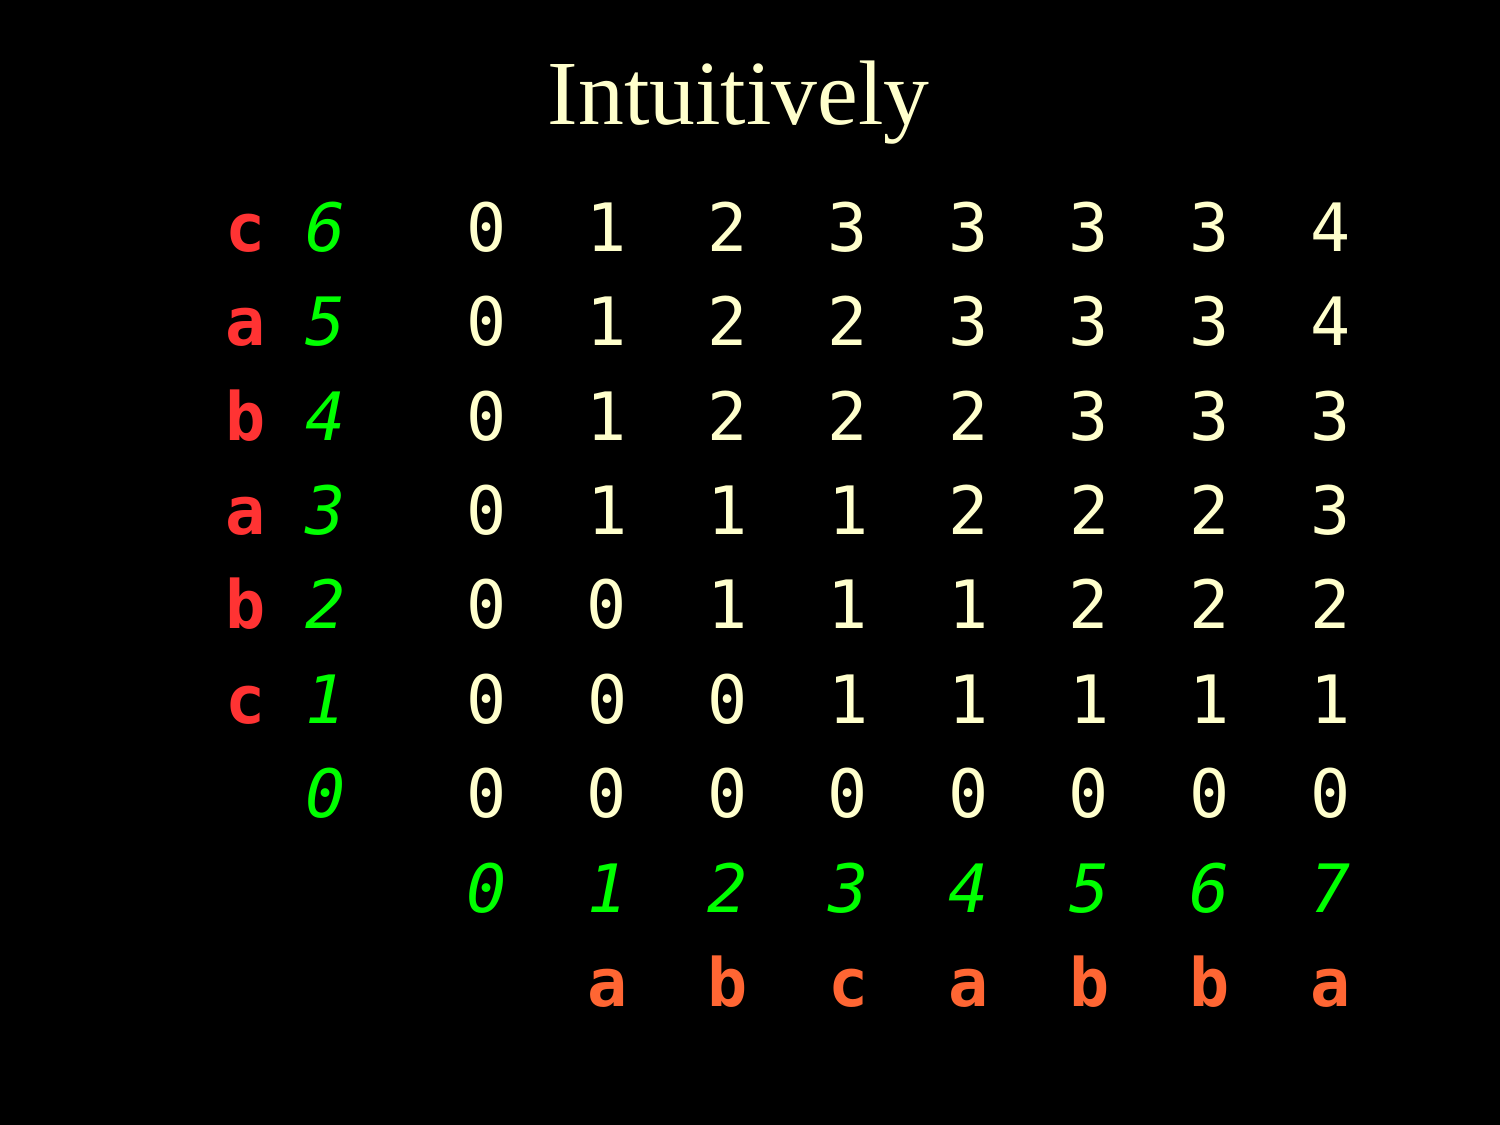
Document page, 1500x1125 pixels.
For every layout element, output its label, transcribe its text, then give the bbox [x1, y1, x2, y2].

title Intuitively [22, 37, 1480, 150]
list c 6 0 1 2 3 3 3 3 4 a 5 0 1 2 2 3 3 3 4 b 4 0 1 2 2 2 3 3 3 a 3 0 1 1 1 2 2 2 3 b 2 0 0 1 1 1 2 2 2 c 1 0 0 0 1 1 1 1 1 0 0 0 0 0 0 0 0 0 0 1 2 3 4 5 6 7 a b c a b b a [225, 189, 1441, 1088]
